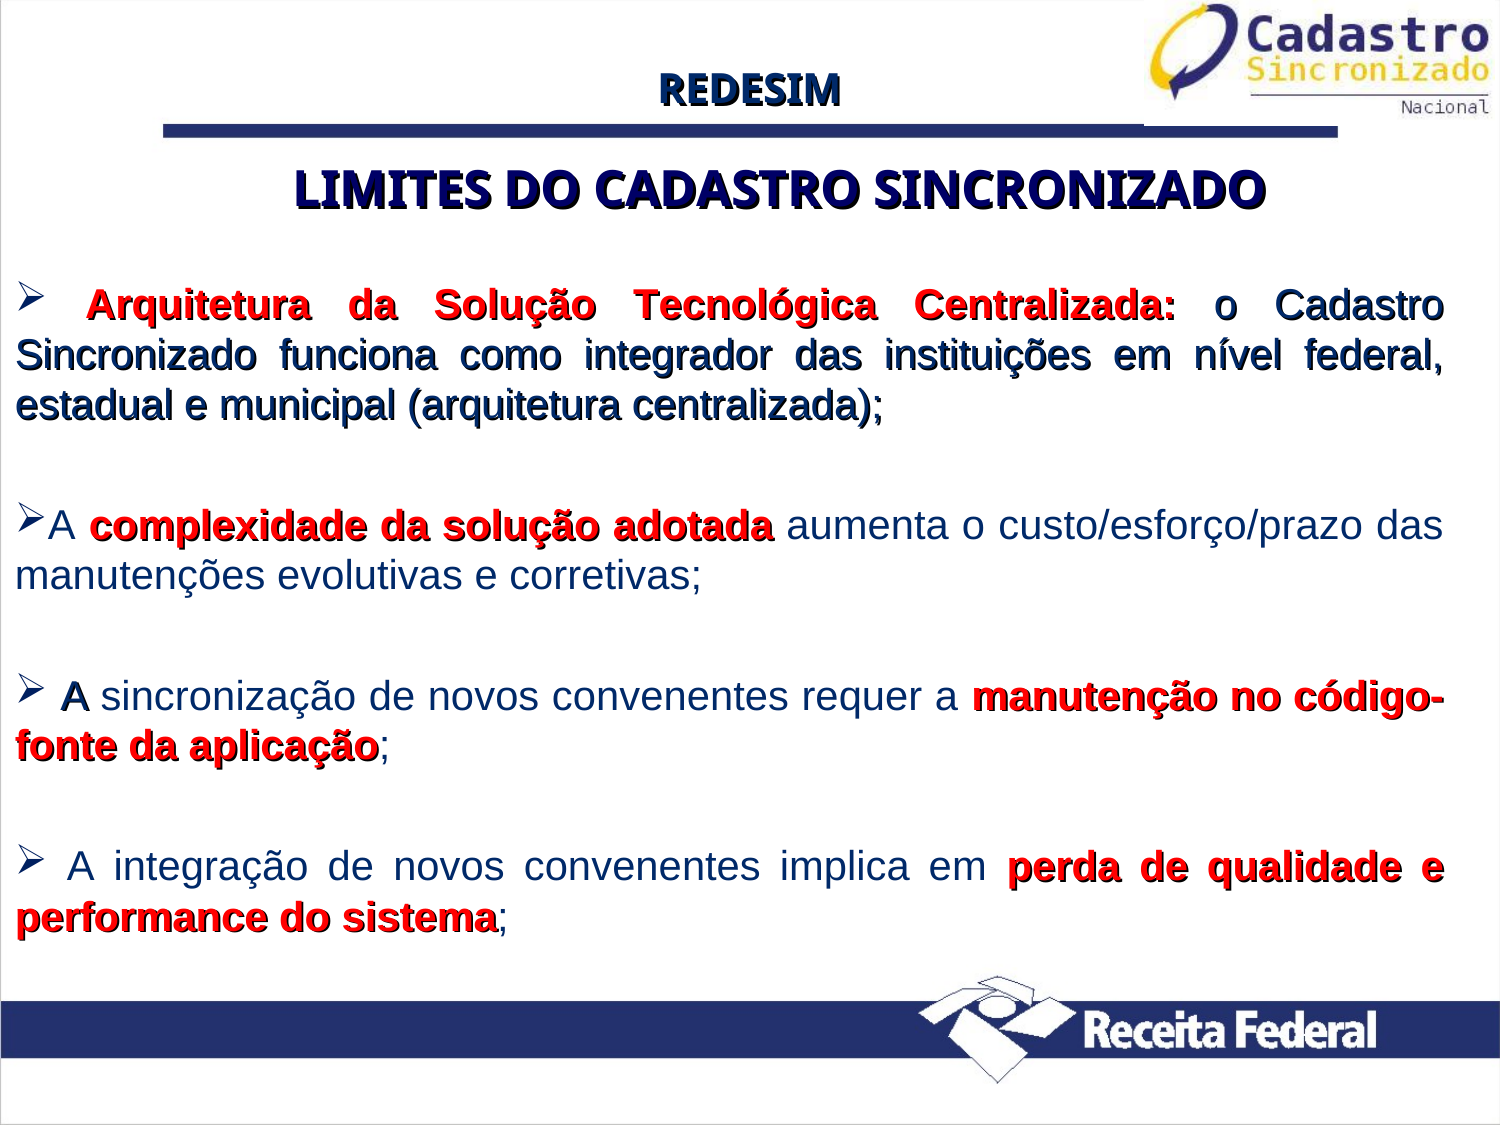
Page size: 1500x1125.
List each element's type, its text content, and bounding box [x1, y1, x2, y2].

text_box Arquitetura da Solução Tecnológica Centralizada: o Cadastro Sincronizado funciona como integrador das instituições em nível federal, estadual e municipal (arquitetura centralizada); A complexidade da solução adotada aumenta o custo/esforço/prazo das manutenções evolutivas e corretivas; A sincronização de novos convenentes requer a manutenção no código-fonte da aplicação; A integração de novos convenentes implica em perda de qualidade e performance do sistema; [0, 268, 1459, 1008]
text_box REDESIM [171, 54, 1329, 121]
title LIMITES DO CADASTRO SINCRONIZADO [135, 148, 1424, 244]
picture [0, 0, 1500, 1125]
